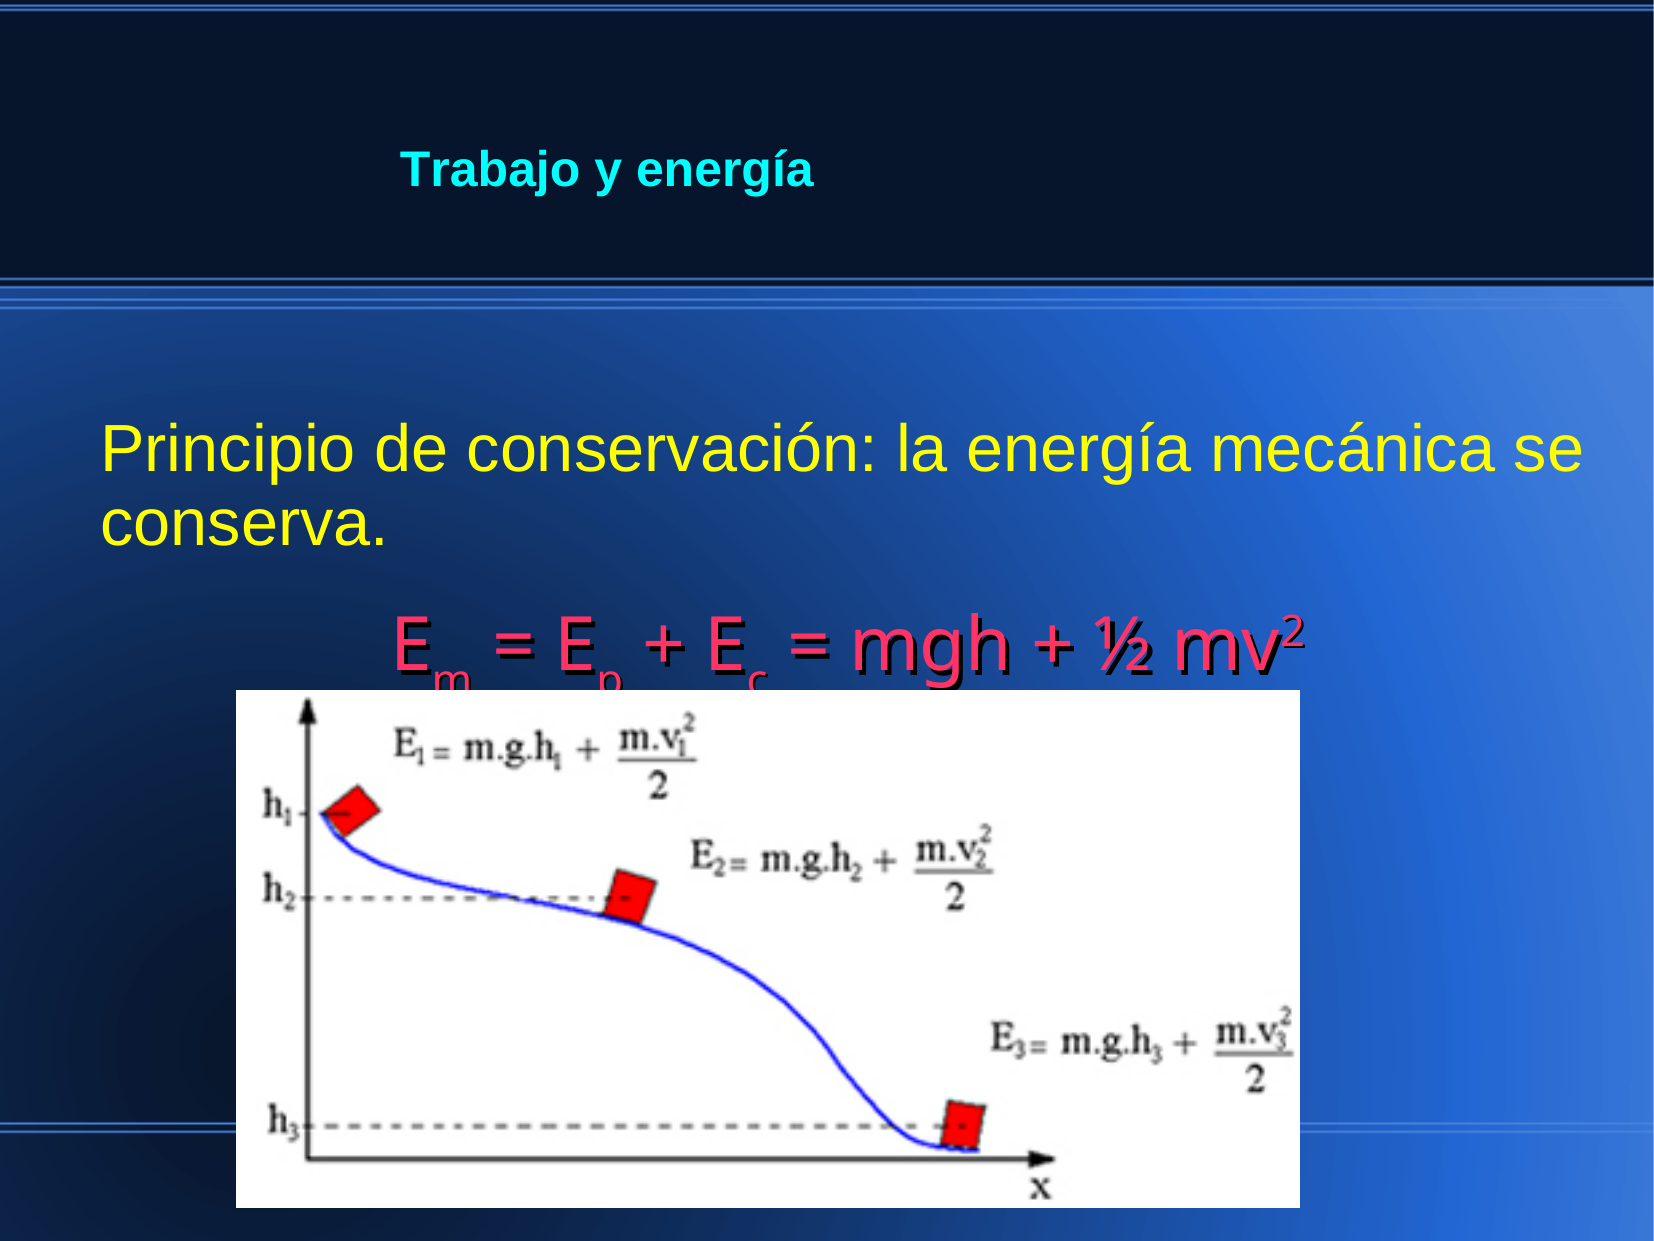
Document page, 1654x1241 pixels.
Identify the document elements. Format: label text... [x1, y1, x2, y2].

picture [0, 0, 1654, 1241]
list Principio de conservación: la energía mecánica se conserva. [29, 306, 1595, 562]
title Trabajo y energía [32, 118, 1182, 220]
text_box Em = Ep + Ec = mgh + ½ mv2 [147, 590, 1477, 783]
